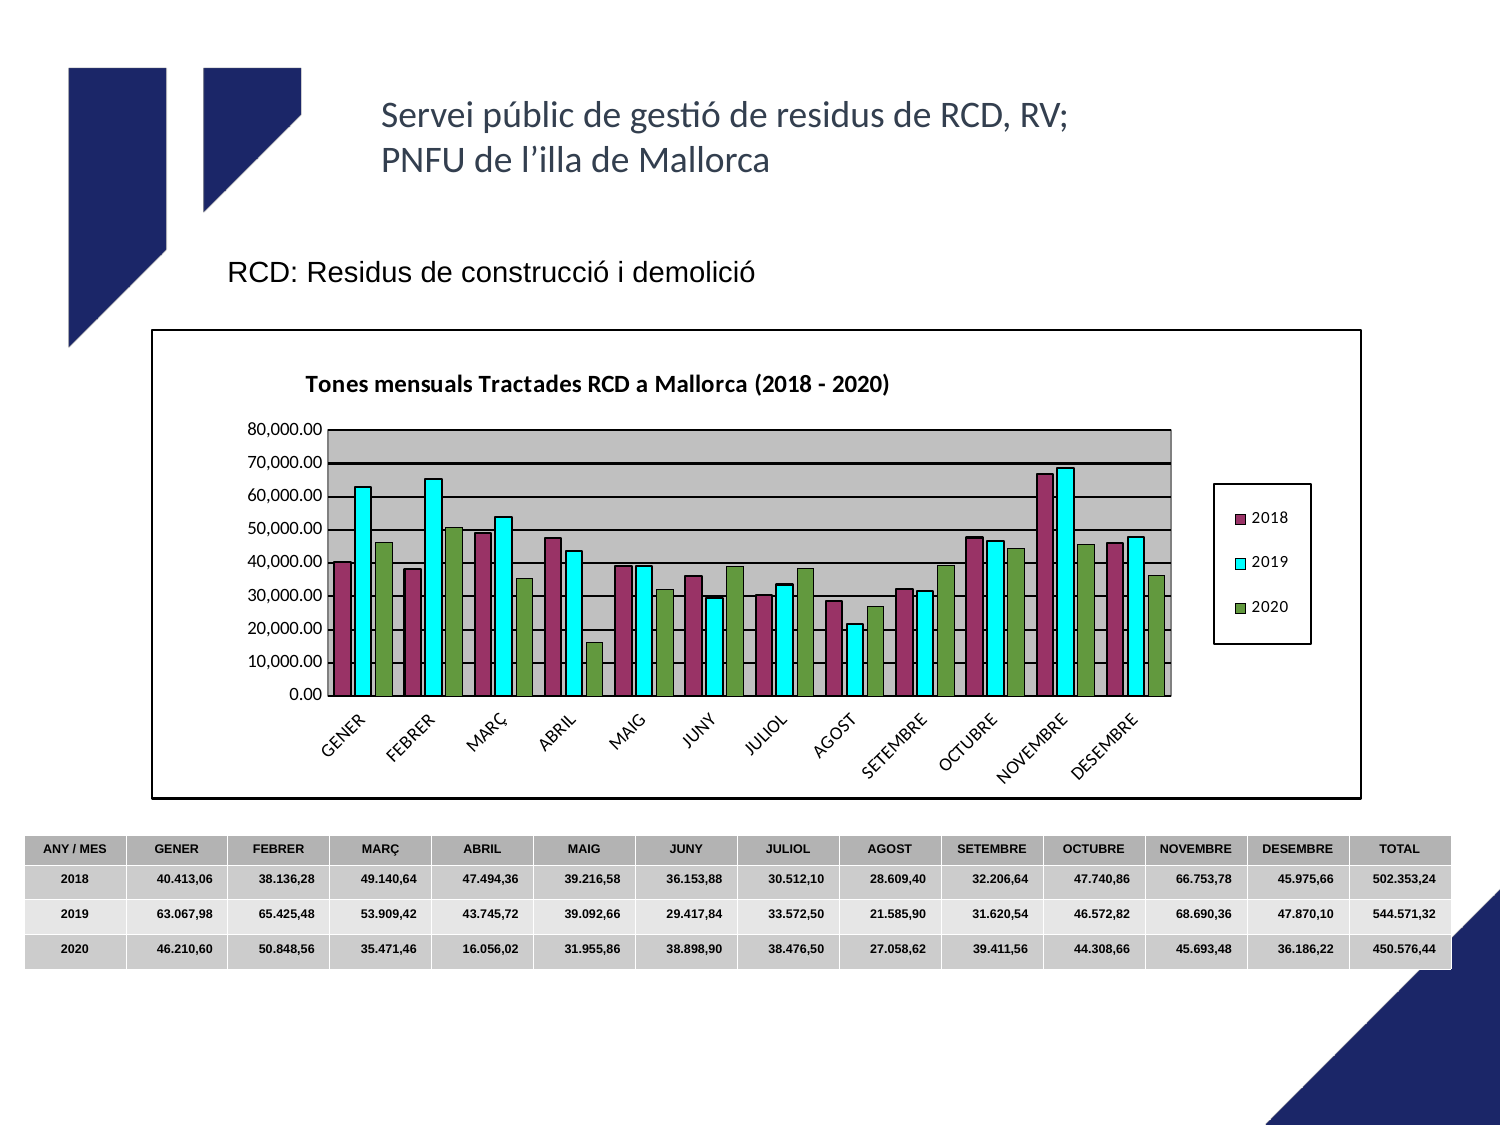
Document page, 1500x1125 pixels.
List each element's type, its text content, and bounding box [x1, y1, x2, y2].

table_cell 39.216,58 [534, 866, 635, 899]
table_cell 38.136,28 [228, 866, 329, 899]
table_header JULIOL [738, 836, 839, 865]
table_cell 40.413,06 [127, 866, 227, 899]
table_cell 38.476,50 [738, 935, 839, 969]
table_cell 16.056,02 [432, 935, 533, 969]
table_header JUNY [636, 836, 737, 865]
table_cell 44.308,66 [1044, 935, 1145, 969]
table_header AGOST [840, 836, 941, 865]
table_cell 45.975,66 [1248, 866, 1349, 899]
table_cell 63.067,98 [127, 900, 227, 934]
table_cell 49.140,64 [330, 866, 431, 899]
table_header TOTAL [1350, 836, 1451, 865]
table_cell 2019 [25, 900, 126, 934]
table_header FEBRER [228, 836, 329, 865]
table_header MAIG [534, 836, 635, 865]
table_header NOVEMBRE [1146, 836, 1247, 865]
table_header ABRIL [432, 836, 533, 865]
table_cell 31.620,54 [942, 900, 1043, 934]
table_cell 46.572,82 [1044, 900, 1145, 934]
table_cell 2018 [25, 866, 126, 899]
table_cell 47.740,86 [1044, 866, 1145, 899]
text_box RCD: Residus de construcció i demolició [212, 248, 815, 329]
table_cell 43.745,72 [432, 900, 533, 934]
table_cell 50.848,56 [228, 935, 329, 969]
table_cell 27.058,62 [840, 935, 941, 969]
table_cell 36.153,88 [636, 866, 737, 899]
table_cell 502.353,24 [1350, 866, 1451, 899]
table_cell 65.425,48 [228, 900, 329, 934]
table_cell 68.690,36 [1146, 900, 1247, 934]
table_cell 45.693,48 [1146, 935, 1247, 969]
table_cell 39.411,56 [942, 935, 1043, 969]
table_header MARÇ [330, 836, 431, 865]
table_cell 28.609,40 [840, 866, 941, 899]
picture [0, 0, 1500, 1125]
table_cell 35.471,46 [330, 935, 431, 969]
table_cell 47.870,10 [1248, 900, 1349, 934]
title Servei públic de gestió de residus de RCD, RV; PNFU de l’illa de Mallorca [366, 82, 1099, 213]
table_cell 2020 [25, 935, 126, 969]
table_cell 450.576,44 [1350, 935, 1451, 969]
table_header DESEMBRE [1248, 836, 1349, 865]
table_header OCTUBRE [1044, 836, 1145, 865]
table_cell 36.186,22 [1248, 935, 1349, 969]
table_cell 38.898,90 [636, 935, 737, 969]
table_header SETEMBRE [942, 836, 1043, 865]
table_cell 46.210,60 [127, 935, 227, 969]
table_header ANY / MES [25, 836, 126, 865]
table_cell 31.955,86 [534, 935, 635, 969]
table_cell 29.417,84 [636, 900, 737, 934]
table_cell 30.512,10 [738, 866, 839, 899]
table_cell 47.494,36 [432, 866, 533, 899]
table_cell 53.909,42 [330, 900, 431, 934]
table_header GENER [127, 836, 227, 865]
table_cell 21.585,90 [840, 900, 941, 934]
table_cell 33.572,50 [738, 900, 839, 934]
table_cell 32.206,64 [942, 866, 1043, 899]
table_cell 66.753,78 [1146, 866, 1247, 899]
table_cell 544.571,32 [1350, 900, 1451, 934]
chart [150, 328, 1362, 800]
table_cell 39.092,66 [534, 900, 635, 934]
